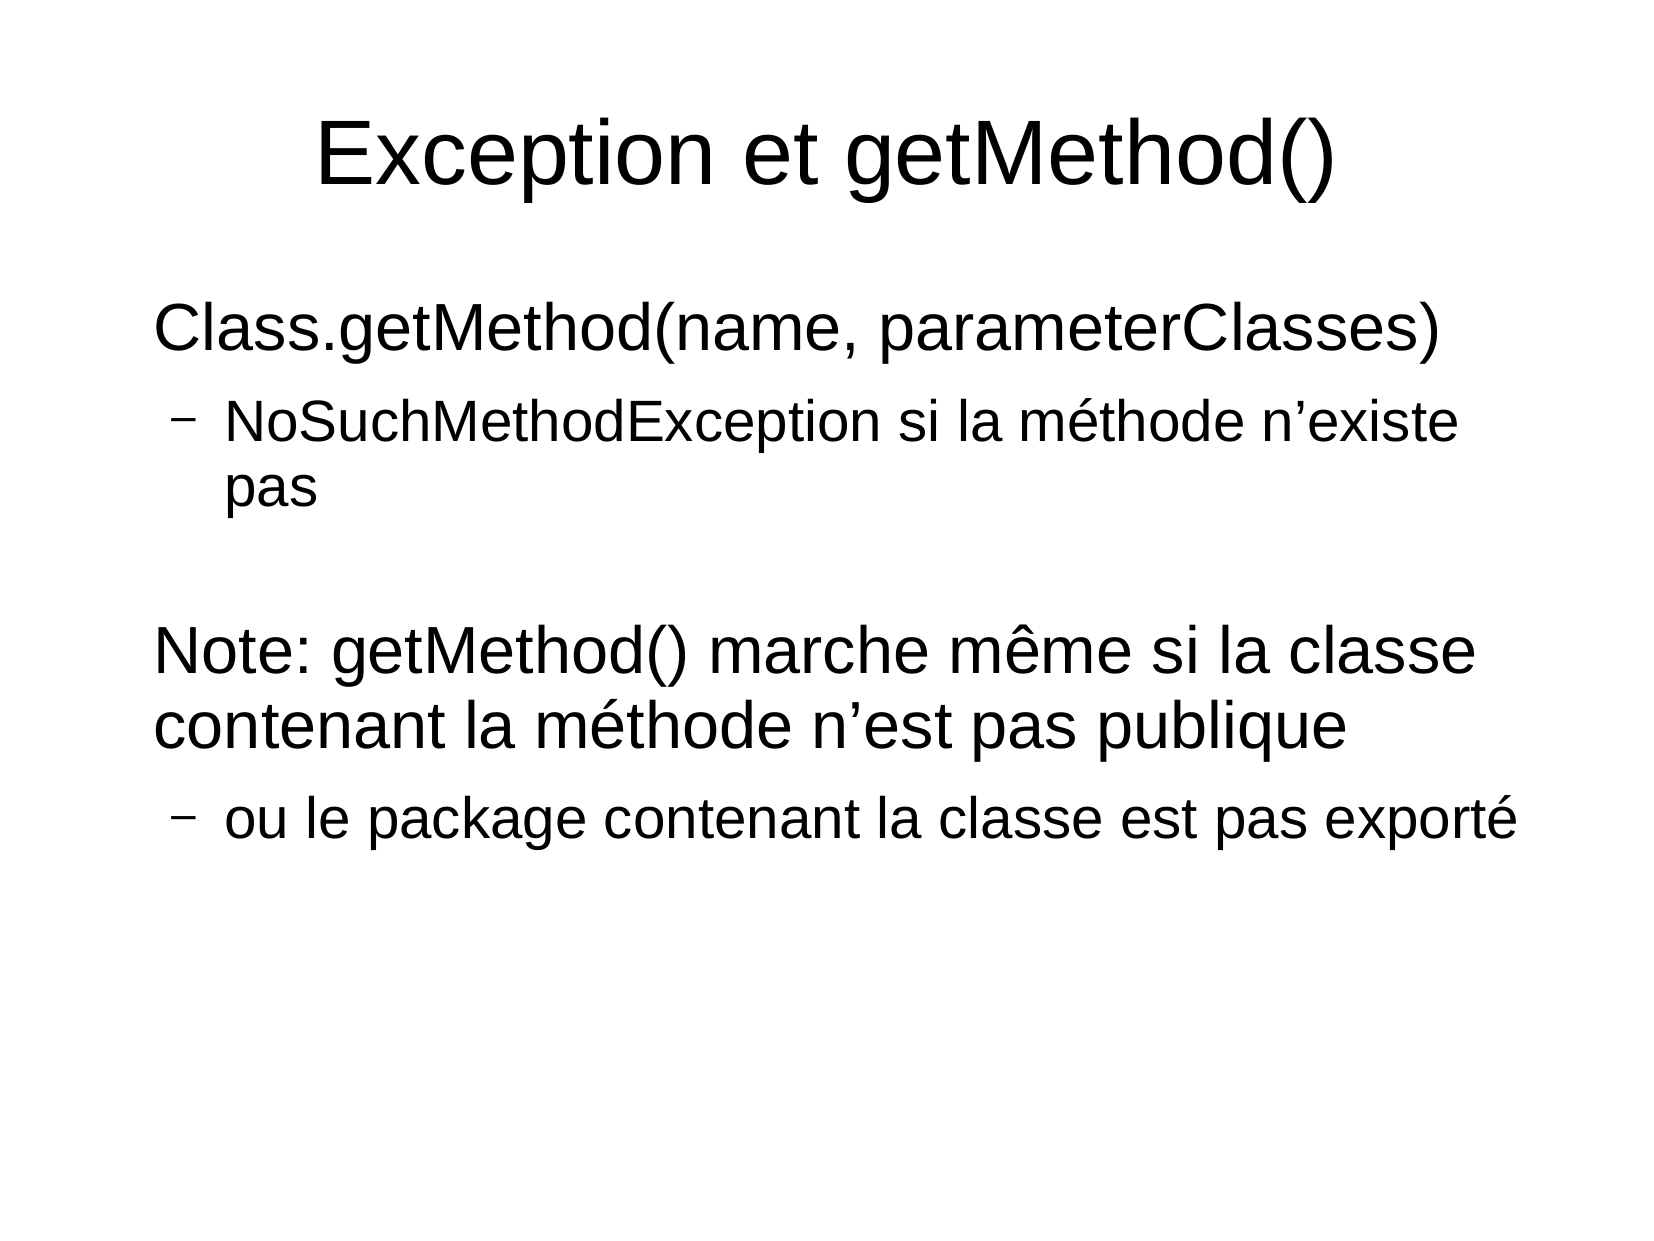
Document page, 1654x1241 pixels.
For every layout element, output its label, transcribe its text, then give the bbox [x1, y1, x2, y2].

list Class.getMethod(name, parameterClasses) NoSuchMethodException si la méthode n’existe pas Note: getMethod() marche même si la classe contenant la méthode n’est pas publique ou le package contenant la classe est pas exporté [82, 290, 1571, 1111]
title Exception et getMethod() [82, 49, 1571, 257]
